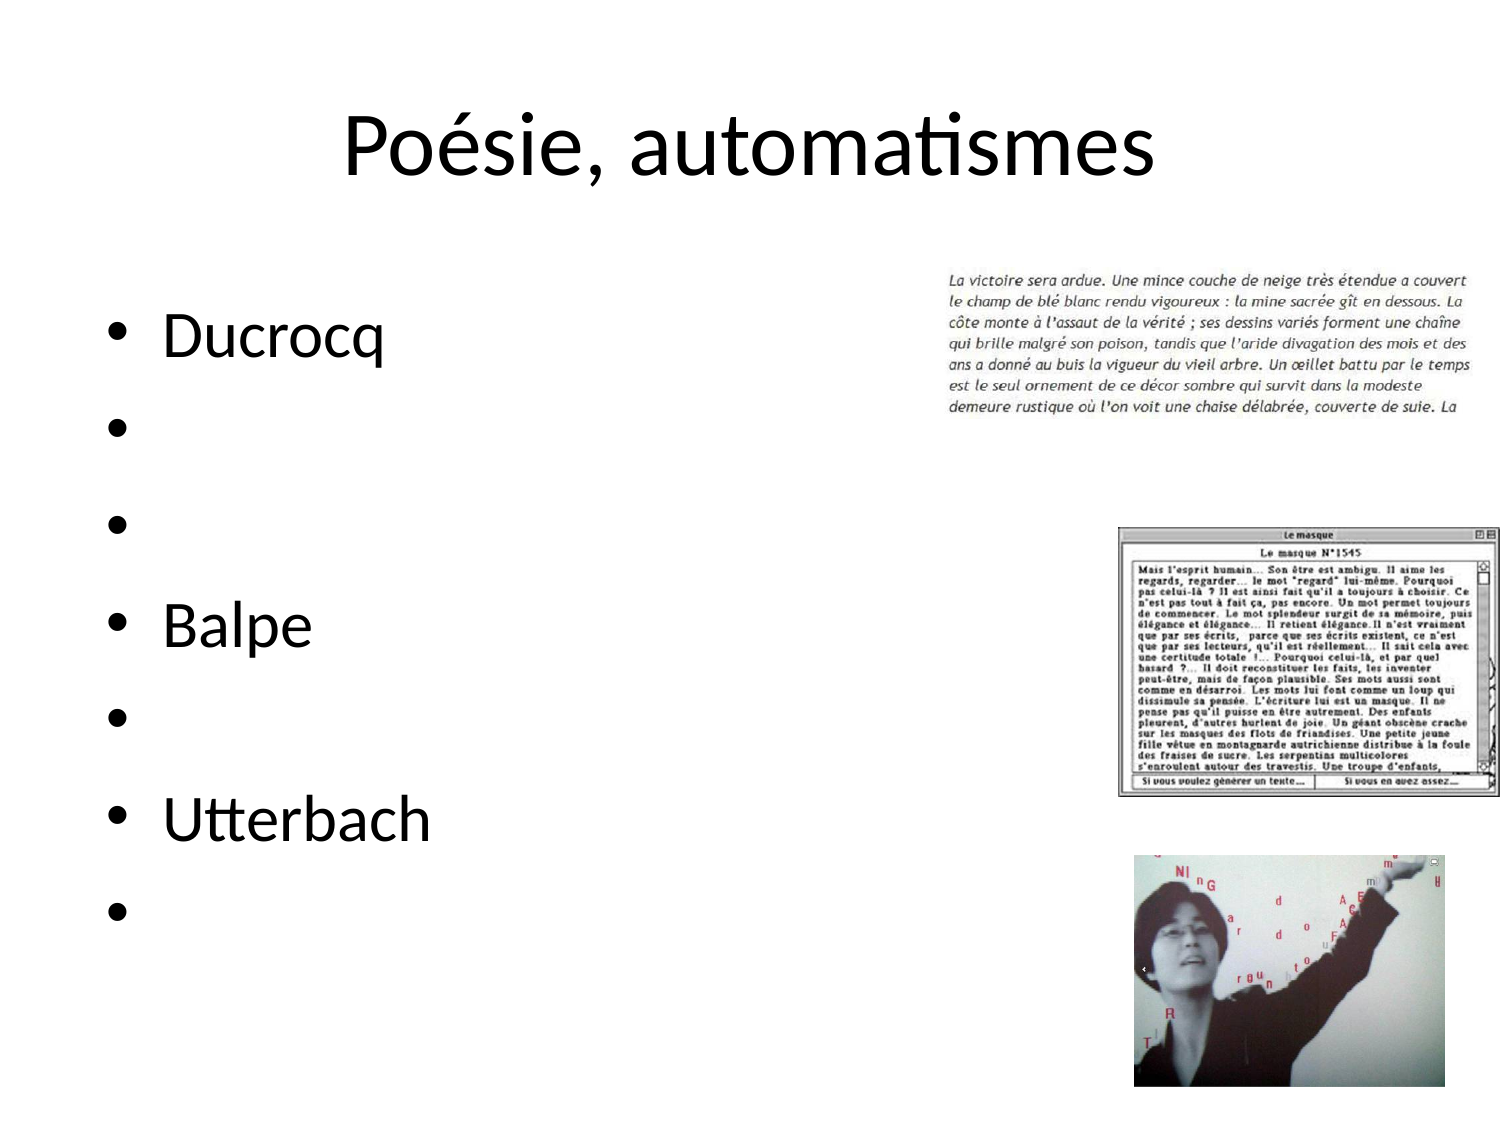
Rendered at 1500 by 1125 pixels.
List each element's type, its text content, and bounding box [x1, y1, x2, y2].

picture [1118, 527, 1500, 797]
picture [1134, 855, 1445, 1087]
picture [938, 267, 1473, 419]
title Poésie, automatismes [75, 45, 1426, 233]
list Ducrocq Balpe Utterbach [90, 283, 1441, 1026]
